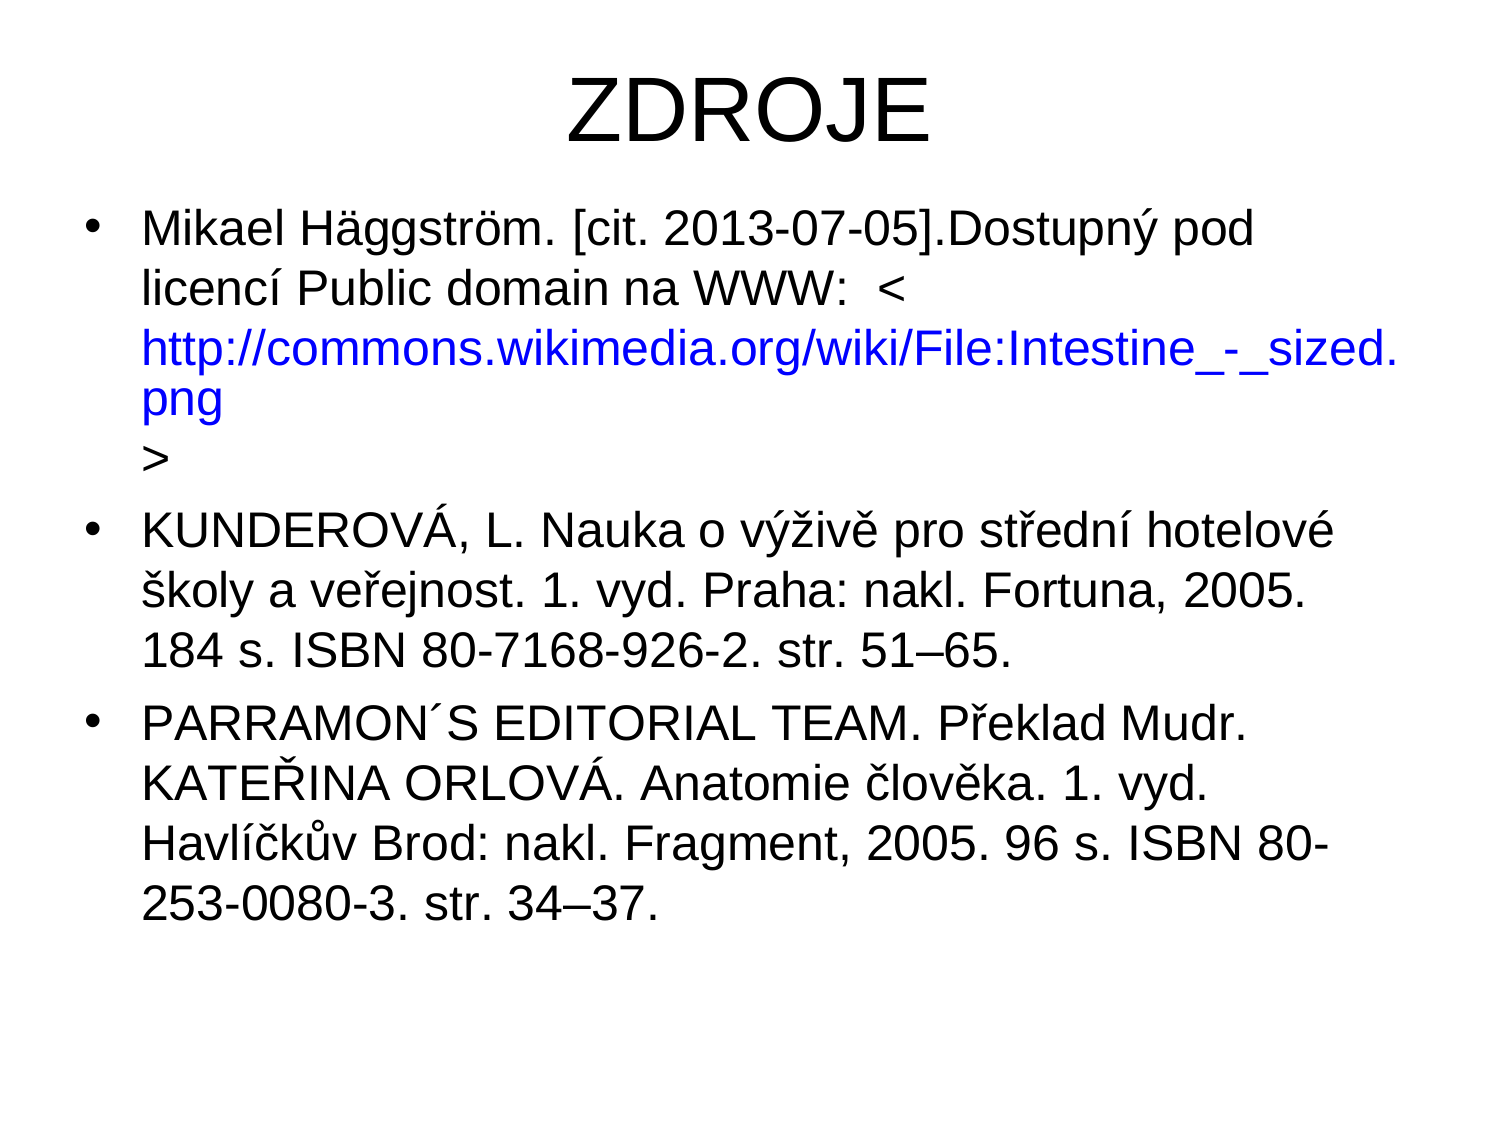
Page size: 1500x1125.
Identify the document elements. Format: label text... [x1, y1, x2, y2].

text_box ZDROJE [75, 45, 1426, 165]
text_box Mikael Häggström. [cit. 2013-07-05].Dostupný pod licencí Public domain na WWW: <http://commons.wikimedia.org/wiki/File:Intestine_-_sized.png> KUNDEROVÁ, L. Nauka o výživě pro střední hotelové školy a veřejnost. 1. vyd. Praha: nakl. Fortuna, 2005. 184 s. ISBN 80-7168-926-2. str. 51–65. PARRAMON´S EDITORIAL TEAM. Překlad Mudr. KATEŘINA ORLOVÁ. Anatomie člověka. 1. vyd. Havlíčkův Brod: nakl. Fragment, 2005. 96 s. ISBN 80-253-0080-3. str. 34–37. [70, 187, 1421, 879]
